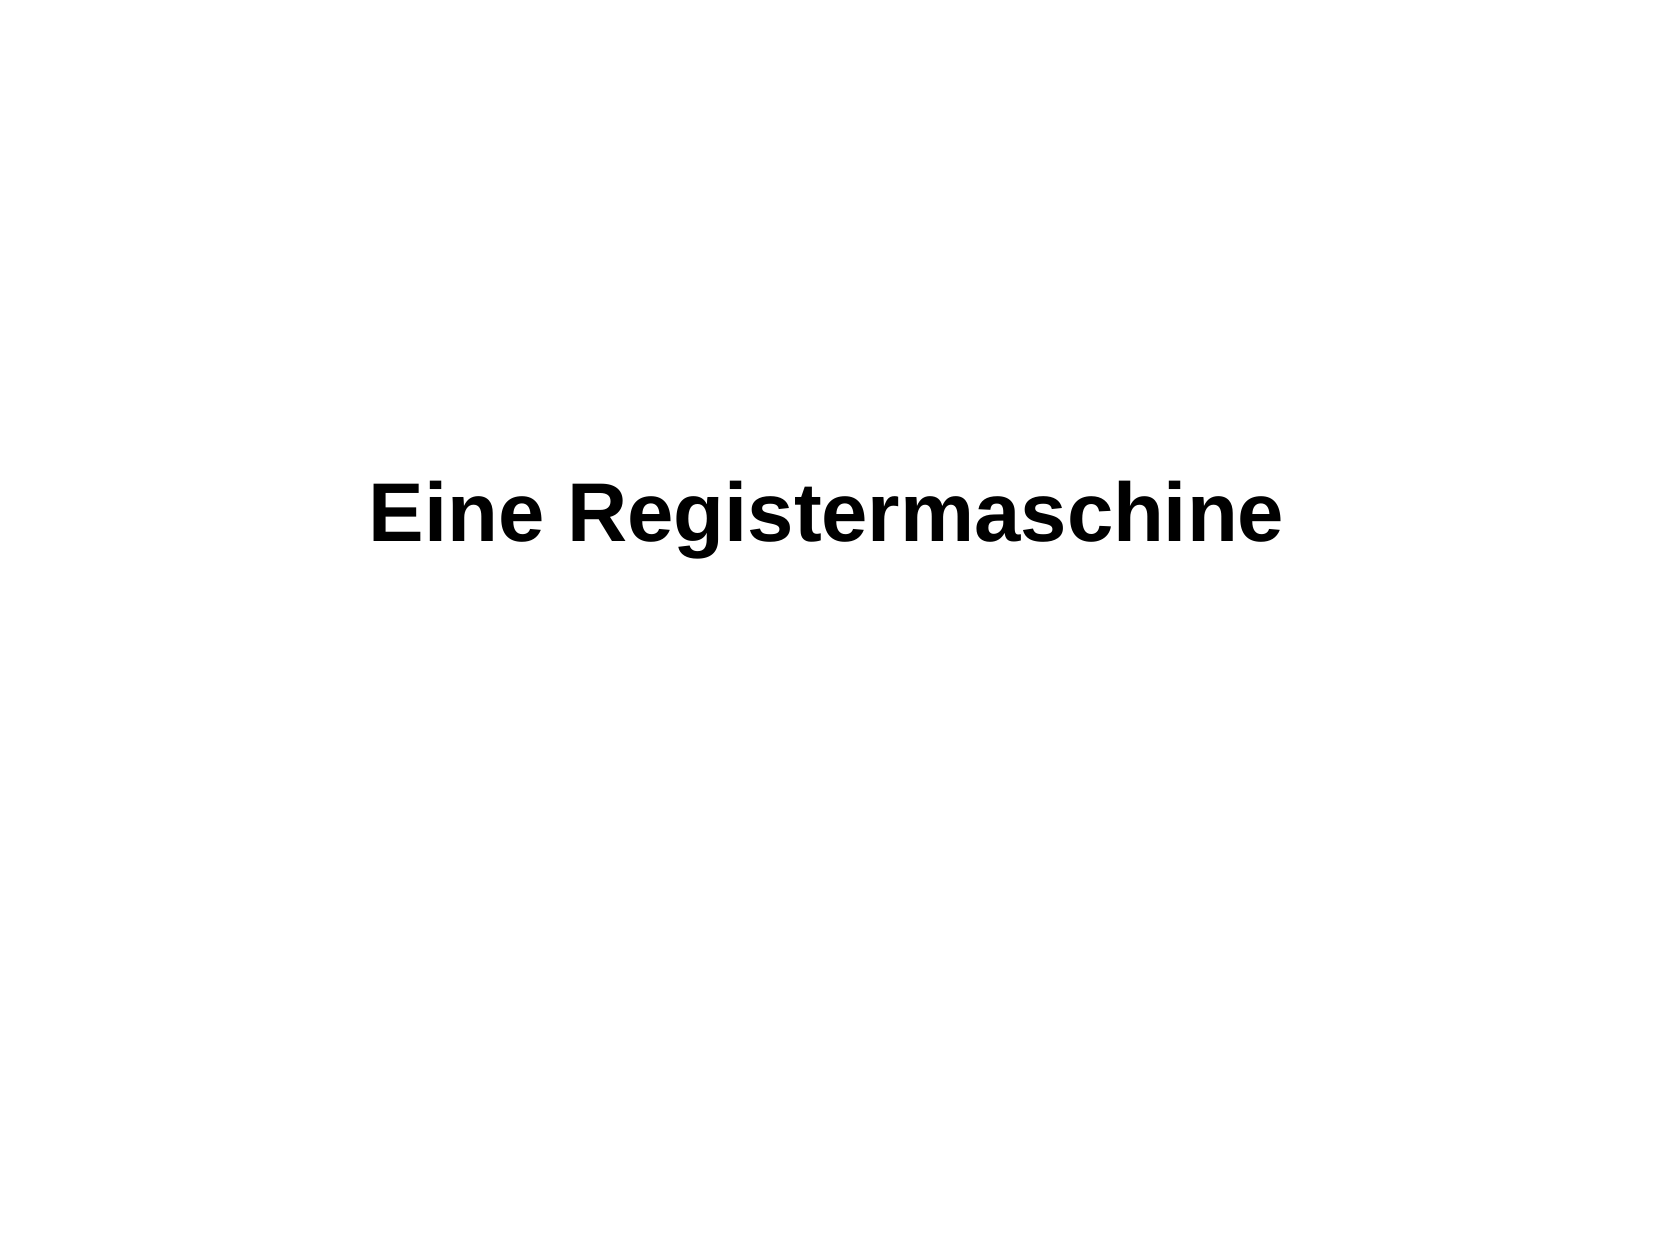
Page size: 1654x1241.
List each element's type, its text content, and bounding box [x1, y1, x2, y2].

title Eine Registermaschine [82, 417, 1571, 610]
